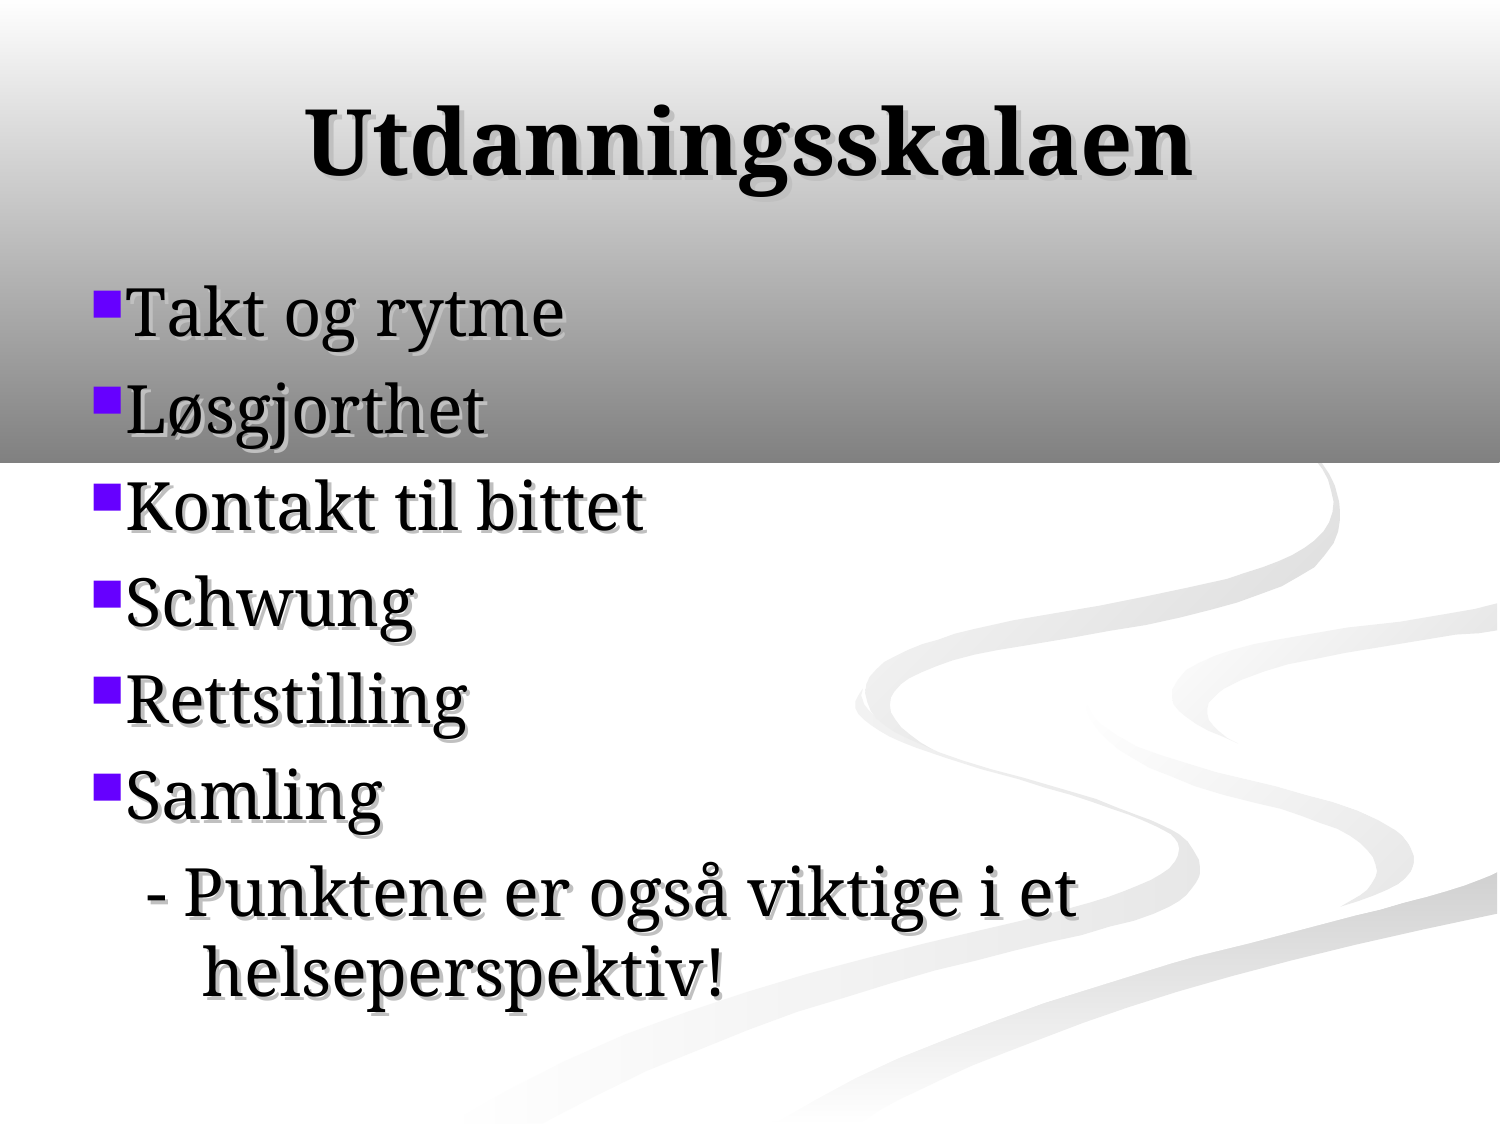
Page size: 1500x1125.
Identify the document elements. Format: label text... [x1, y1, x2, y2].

title Utdanningsskalaen [75, 45, 1426, 233]
list Takt og rytme Løsgjorthet Kontakt til bittet Schwung Rettstilling Samling - Punktene er også viktige i et helseperspektiv! [75, 262, 1426, 1006]
